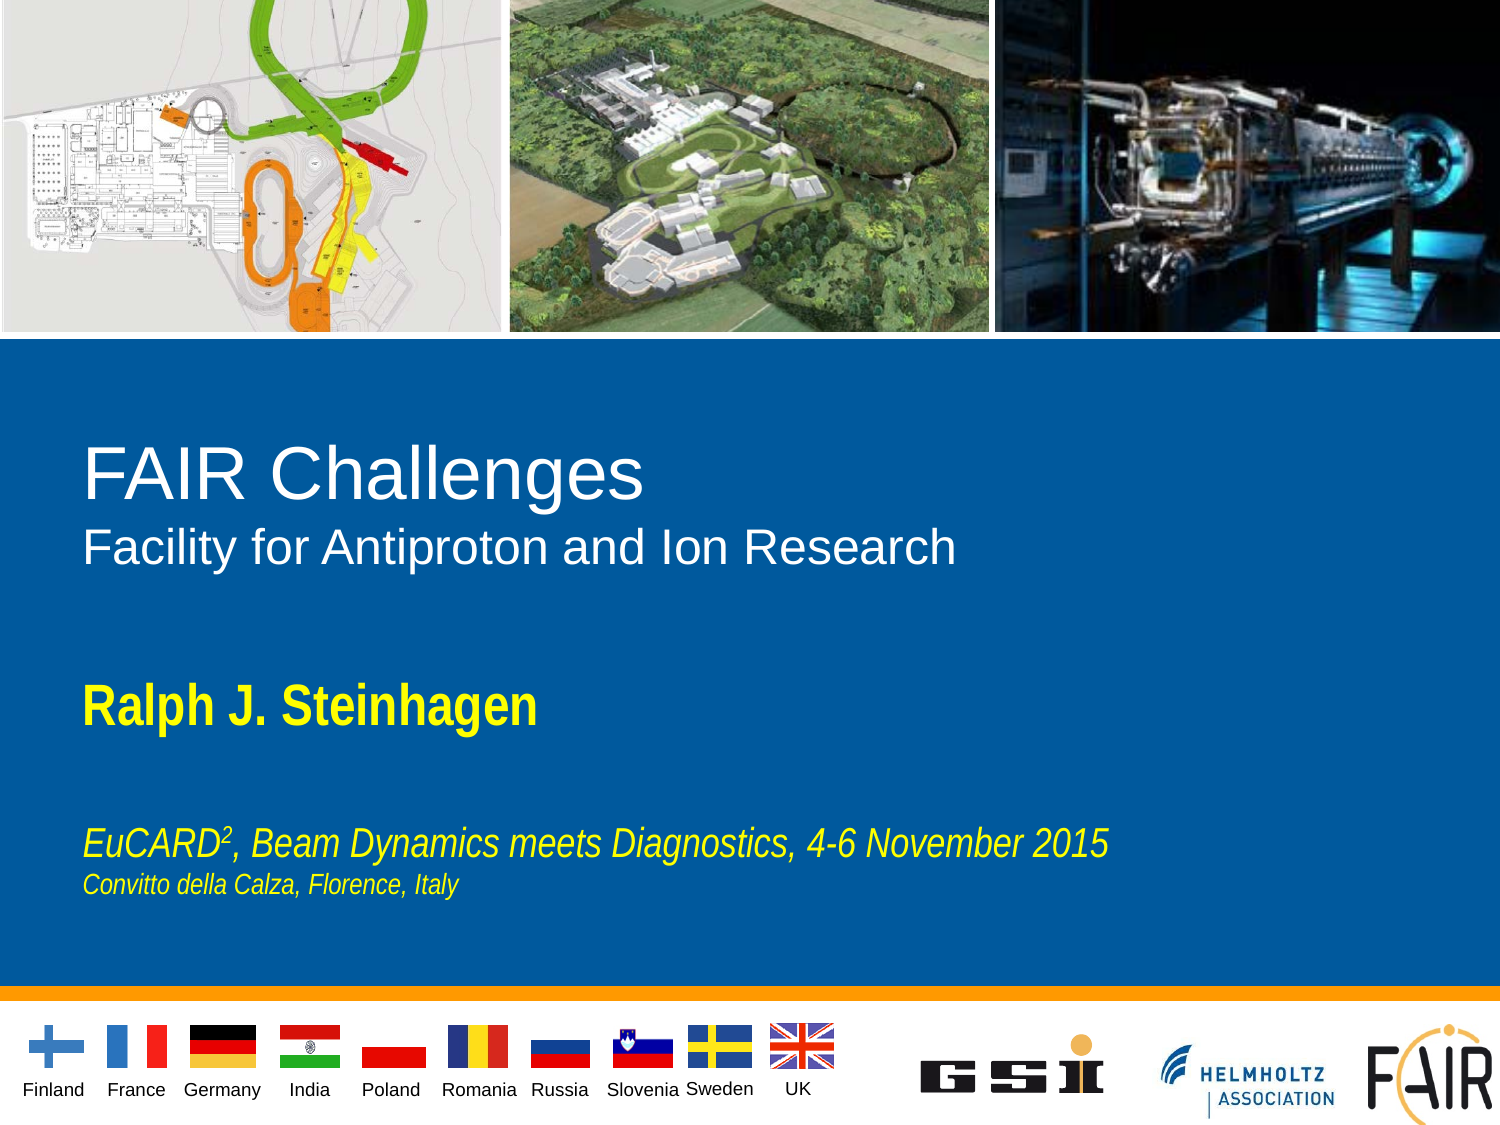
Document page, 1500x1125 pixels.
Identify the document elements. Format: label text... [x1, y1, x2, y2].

picture [919, 1032, 1105, 1095]
text_box Poland [361, 1078, 426, 1101]
text_box Germany [183, 1078, 267, 1101]
picture [448, 1025, 508, 1068]
picture [1152, 1037, 1342, 1125]
text_box Slovenia [606, 1077, 685, 1100]
text_box [0, 339, 1500, 1001]
text_box France [107, 1078, 172, 1101]
picture [688, 1025, 752, 1068]
picture [0, 0, 503, 332]
text_box Russia [531, 1077, 595, 1101]
picture [1368, 1024, 1492, 1125]
picture [613, 1025, 673, 1068]
text_box EuCARD2, Beam Dynamics meets Diagnostics, 4-6 November 2015 Convitto della Calza, Florence, Italy [82, 815, 1430, 866]
text_box India [289, 1078, 336, 1101]
text_box Romania [441, 1078, 523, 1101]
picture [190, 1025, 256, 1068]
text_box Finland [22, 1077, 91, 1101]
text_box Sweden [685, 1076, 759, 1099]
picture [770, 1023, 834, 1069]
text_box FAIR Challenges Facility for Antiproton and Ion Research [82, 424, 1185, 582]
picture [509, 0, 989, 332]
text_box Ralph J. Steinhagen [82, 667, 539, 738]
picture [362, 1025, 426, 1068]
picture [995, 0, 1500, 332]
text_box UK [785, 1076, 822, 1099]
picture [280, 1025, 340, 1068]
picture [29, 1025, 84, 1068]
picture [531, 1025, 590, 1068]
picture [107, 1025, 167, 1068]
